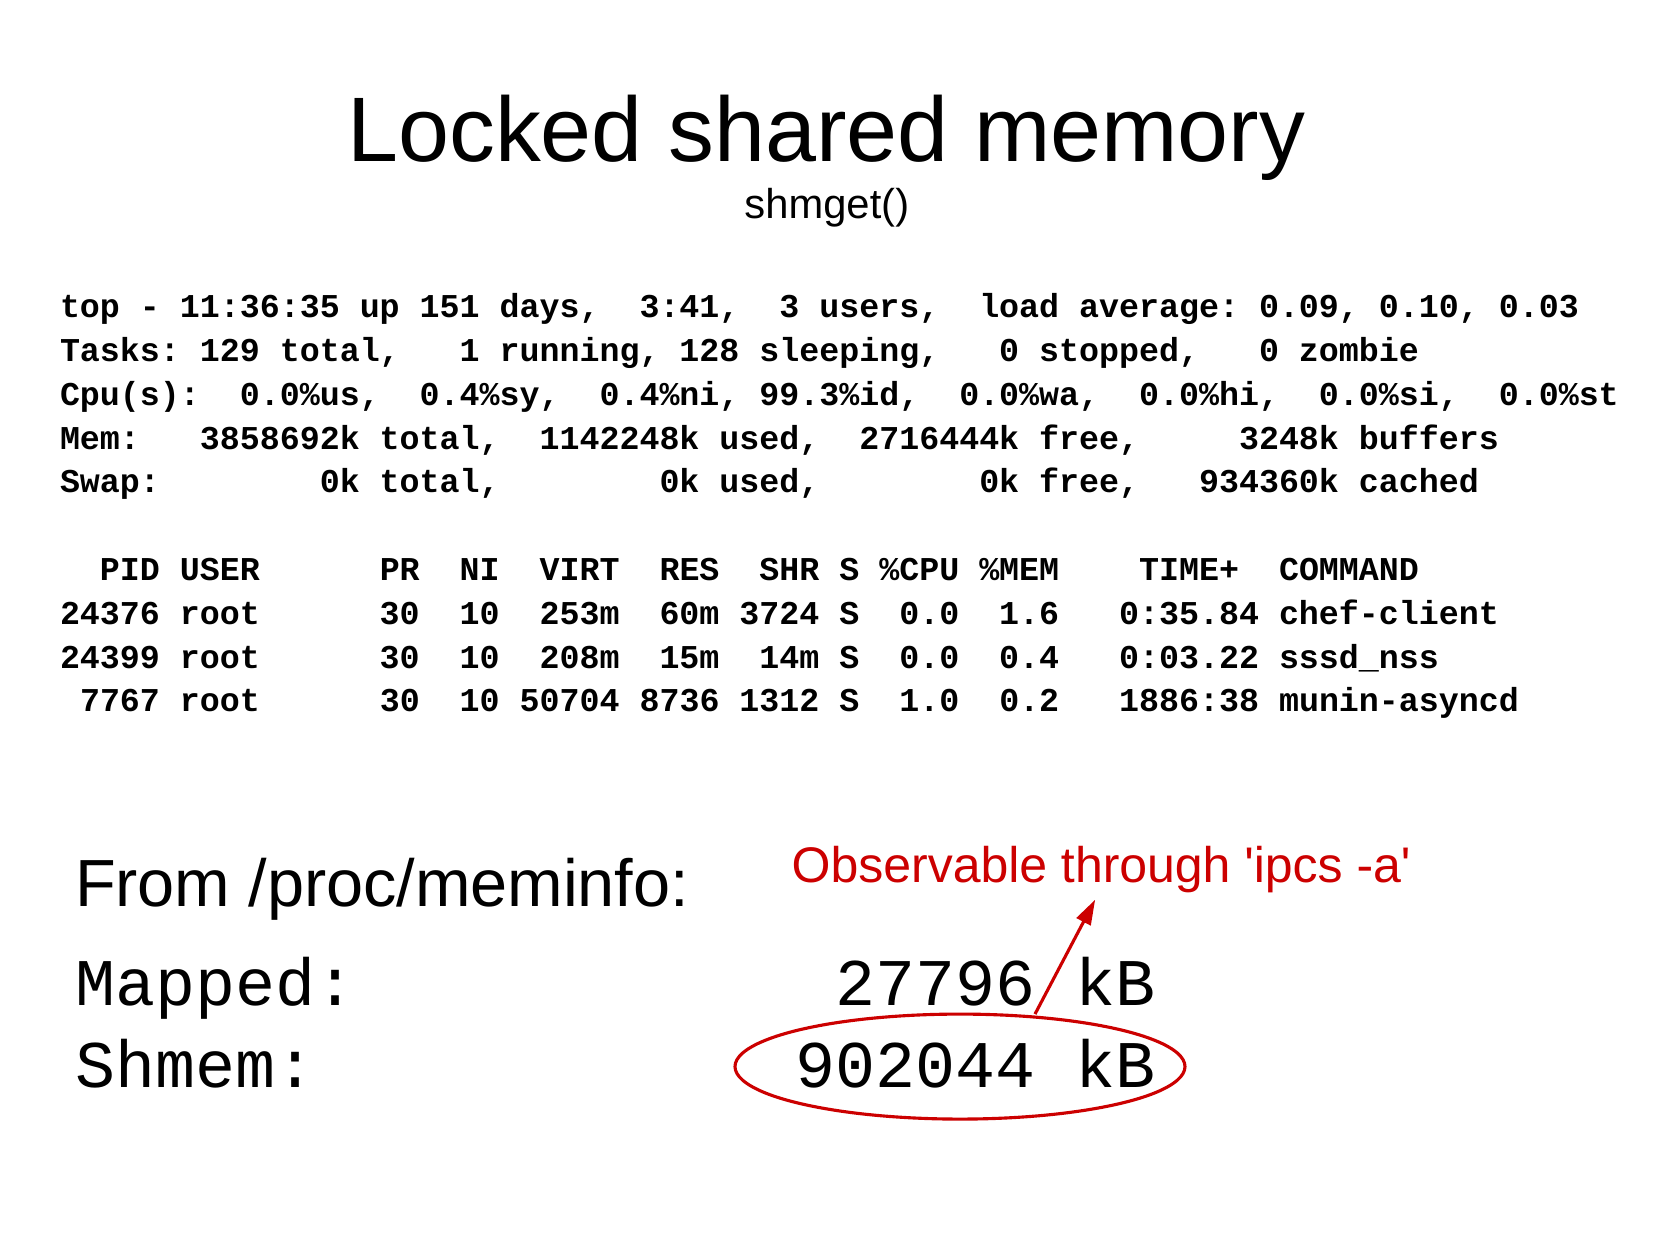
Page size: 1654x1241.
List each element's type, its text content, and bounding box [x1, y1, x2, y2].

text_box Observable through 'ipcs -a' [776, 829, 1426, 901]
title Locked shared memory shmget() [82, 49, 1571, 257]
list From /proc/meminfo: Mapped: 27796 kB Shmem: 902044 kB [75, 846, 1564, 1237]
list From /proc/meminfo: Mapped: 27796 kB Shmem: 902044 kB [737, 1016, 1183, 1117]
list top - 11:36:35 up 151 days, 3:41, 3 users, load average: 0.09, 0.10, 0.03 Tasks: 129 total, 1 running, 128 sleeping, 0 stopped, 0 zombie Cpu(s): 0.0%us, 0.4%sy, 0.4%ni, 99.3%id, 0.0%wa, 0.0%hi, 0.0%si, 0.0%st Mem: 3858692k total, 1142248k used, 2716444k free, 3248k buffers Swap: 0k total, 0k used, 0k free, 934360k cached PID USER PR NI VIRT RES SHR S %CPU %MEM TIME+ COMMAND 24376 root 30 10 253m 60m 3724 S 0.0 1.6 0:35.84 chef-client 24399 root 30 10 208m 15m 14m S 0.0 0.4 0:03.22 sssd_nss 7767 root 30 10 50704 8736 1312 S 1.0 0.2 1886:38 munin-asyncd [60, 290, 1636, 720]
